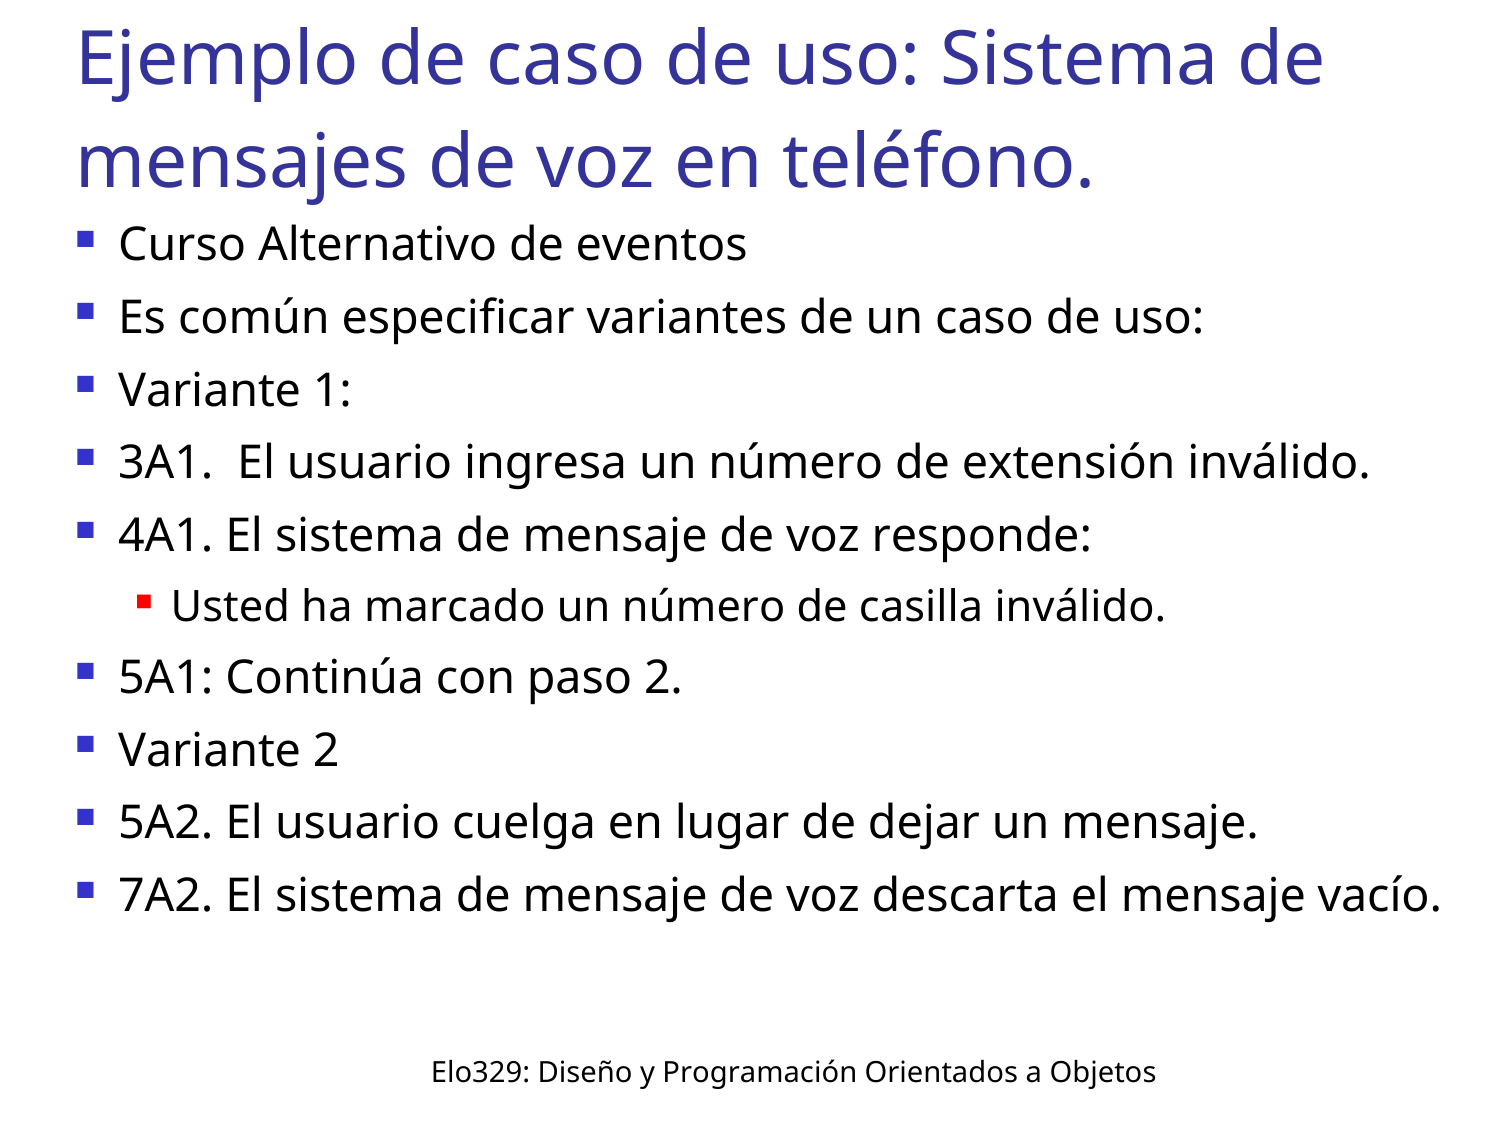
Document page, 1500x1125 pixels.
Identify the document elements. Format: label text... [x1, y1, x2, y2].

list Curso Alternativo de eventos Es común especificar variantes de un caso de uso: Variante 1: 3A1. El usuario ingresa un número de extensión inválido. 4A1. El sistema de mensaje de voz responde: Usted ha marcado un número de casilla inválido. 5A1: Continúa con paso 2. Variante 2 5A2. El usuario cuelga en lugar de dejar un mensaje. 7A2. El sistema de mensaje de voz descarta el mensaje vacío. [75, 210, 1467, 982]
title Ejemplo de caso de uso: Sistema de mensajes de voz en teléfono. [75, 8, 1426, 205]
